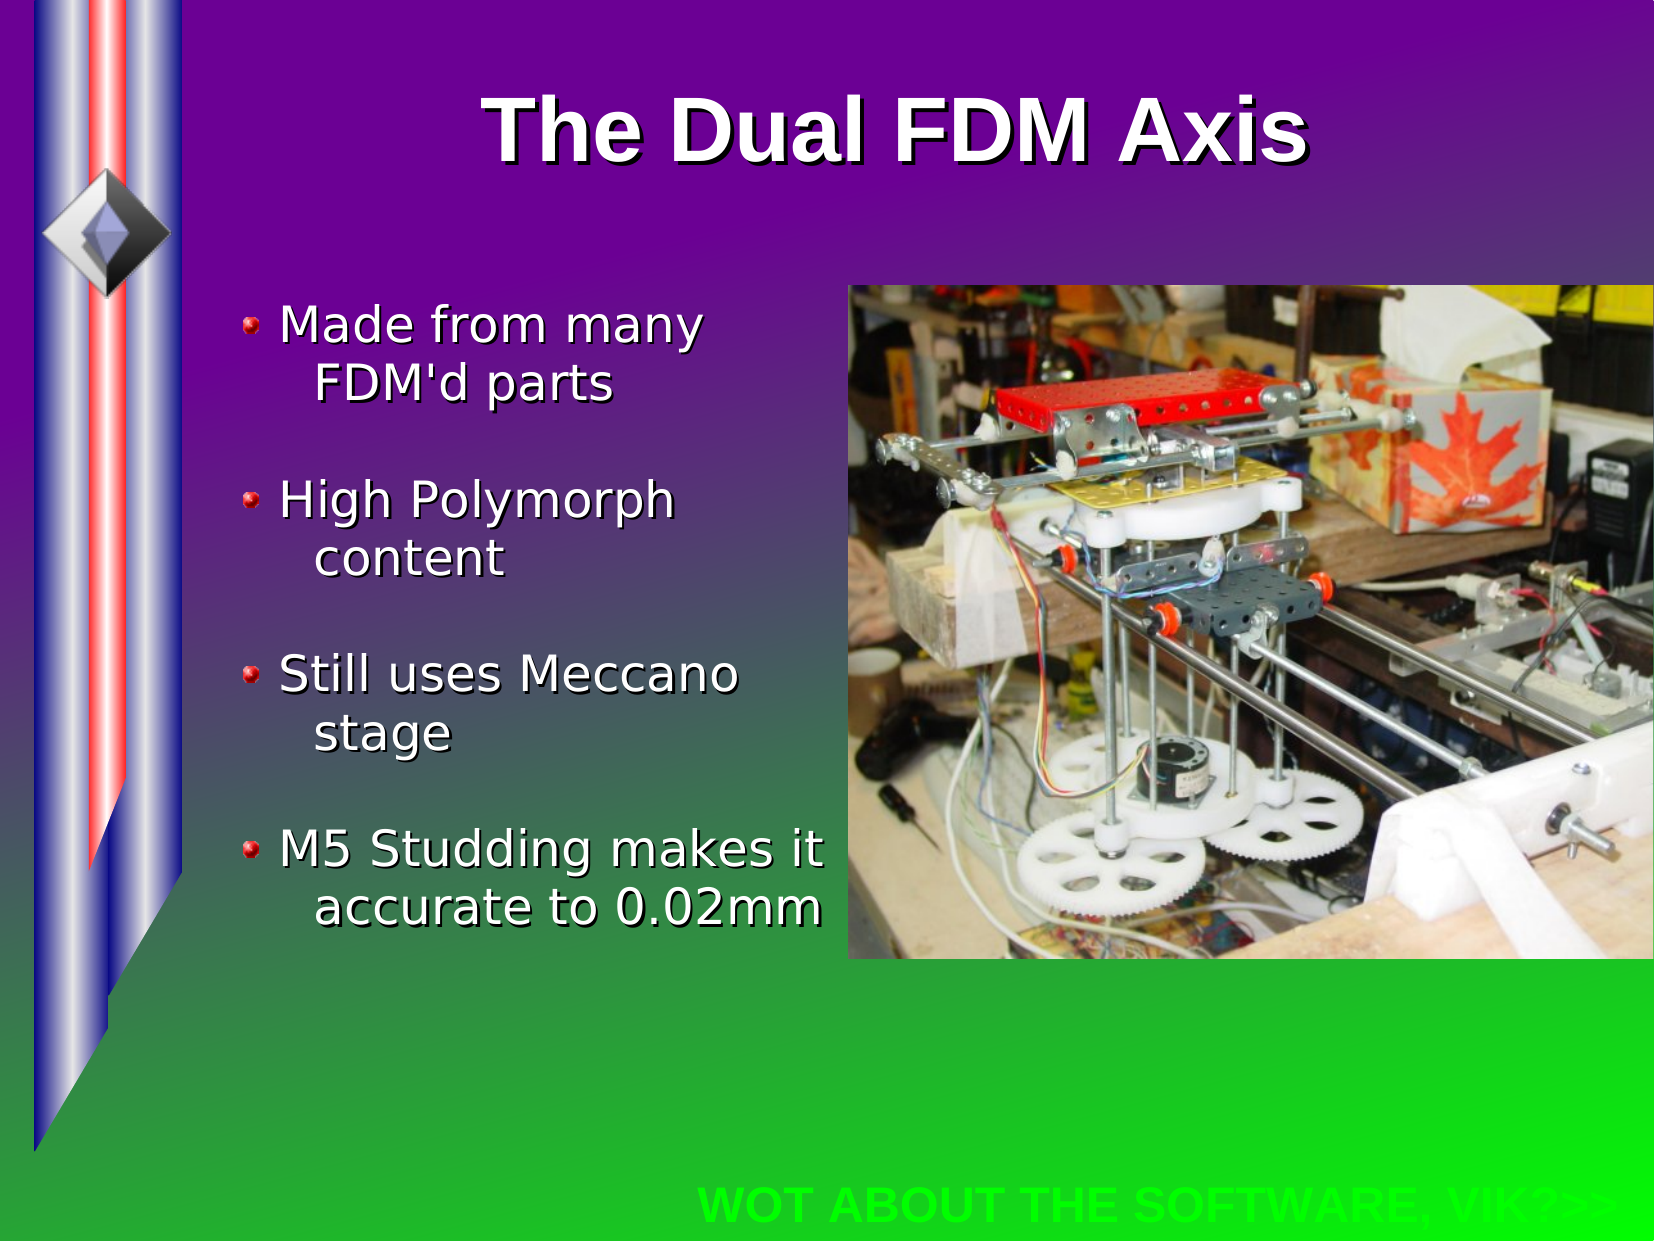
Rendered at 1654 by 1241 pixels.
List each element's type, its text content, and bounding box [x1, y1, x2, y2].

title The Dual FDM Axis [201, 26, 1536, 234]
text_box WOT ABOUT THE SOFTWARE, VIK?>> [599, 1169, 1620, 1241]
subtitle Made from many FDM'd parts High Polymorph content Still uses Meccano stage M5 Studding makes it accurate to 0.02mm [172, 296, 846, 937]
picture [40, 165, 174, 299]
picture [848, 285, 1654, 959]
